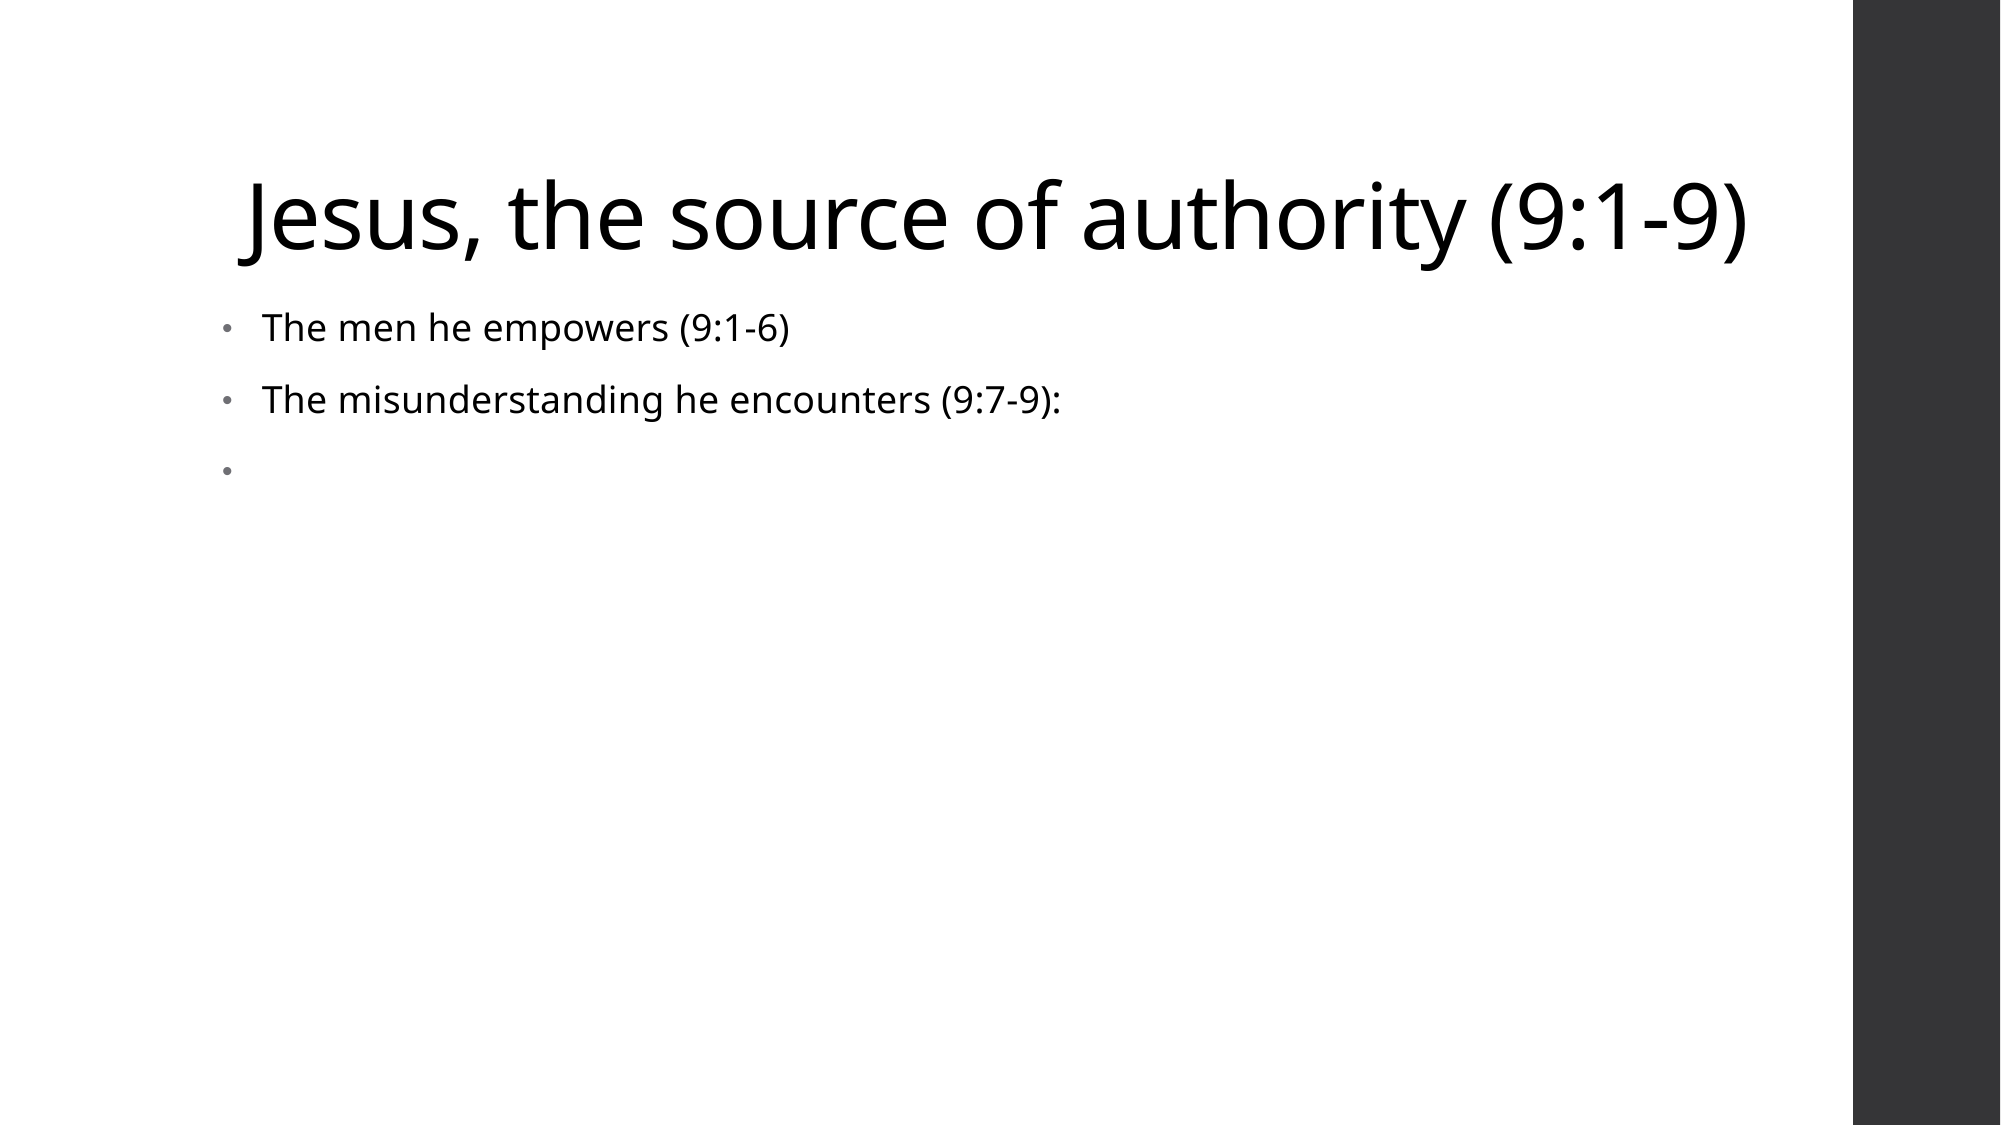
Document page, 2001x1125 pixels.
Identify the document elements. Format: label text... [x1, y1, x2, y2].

list The men he empowers (9:1-6) The misunderstanding he encounters (9:7-9): [206, 299, 1617, 1014]
title Jesus, the source of authority (9:1-9) [206, 60, 1797, 278]
